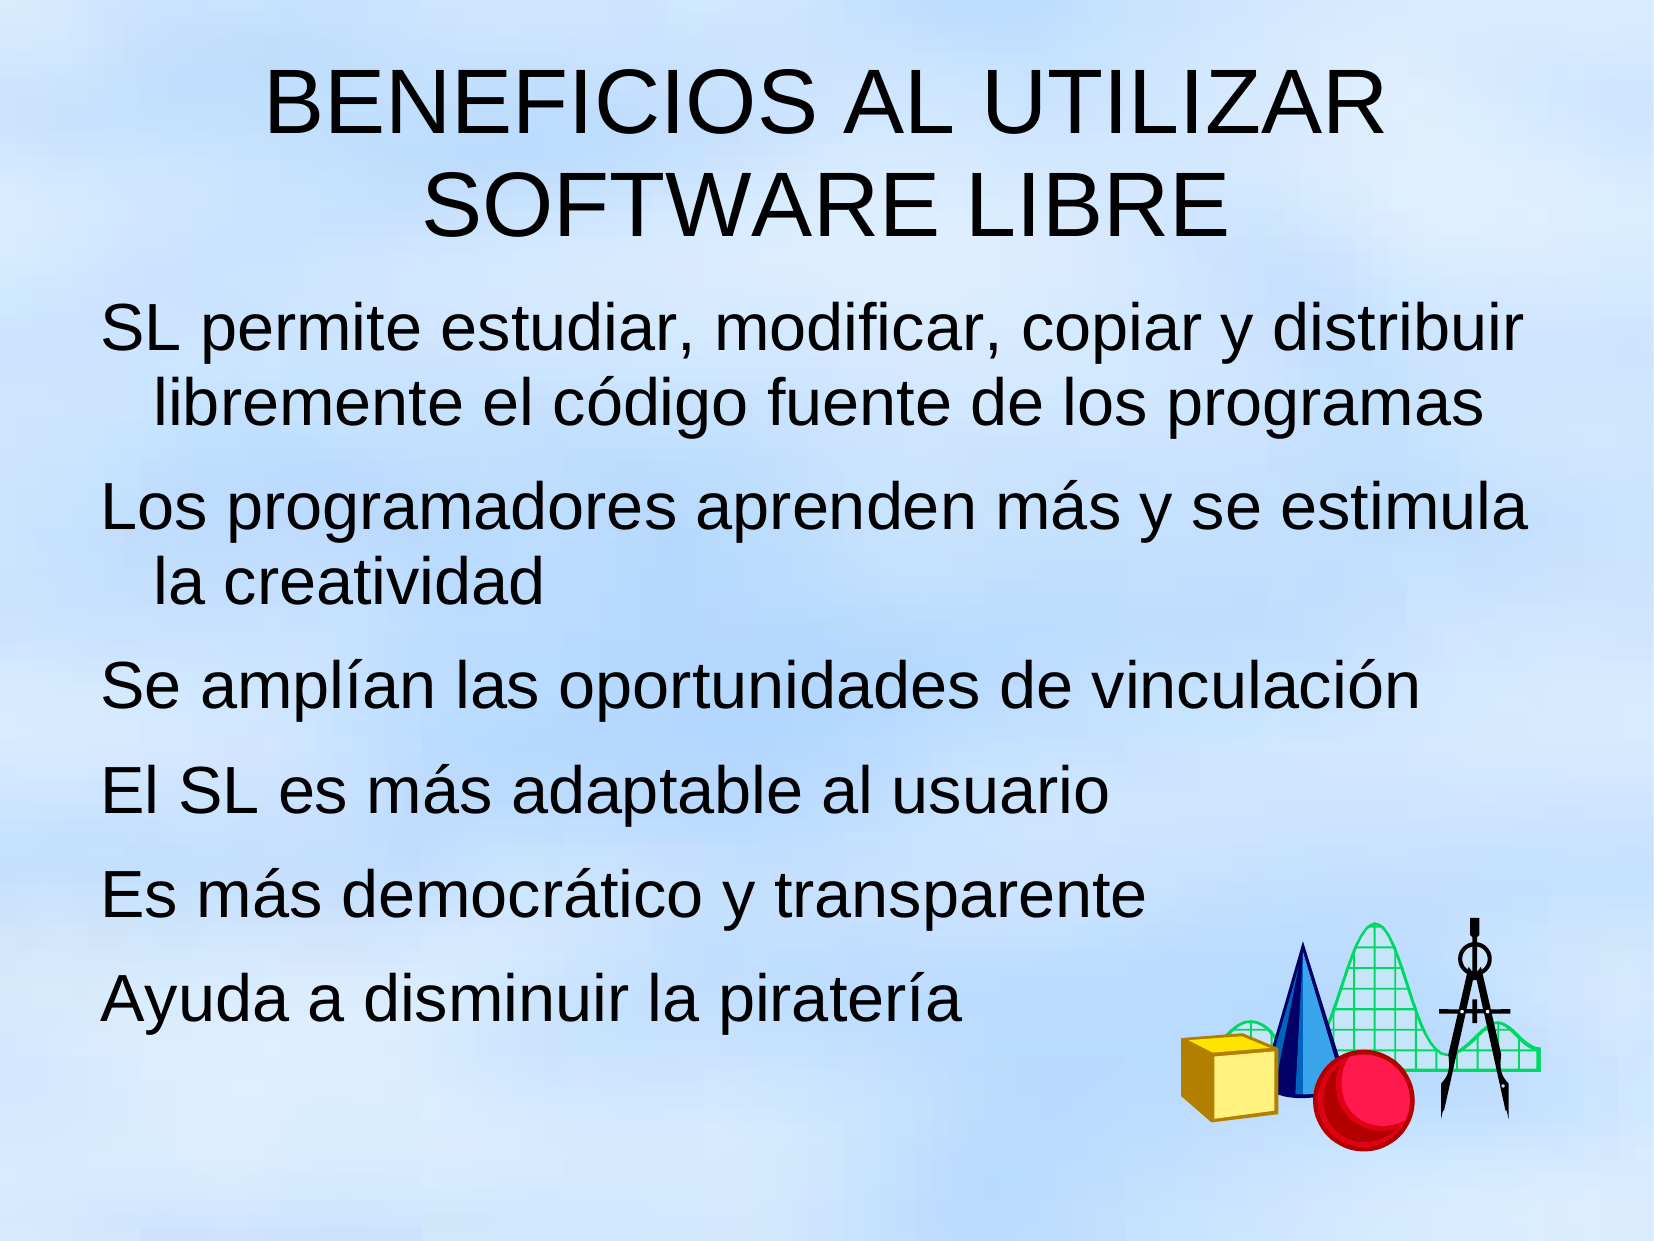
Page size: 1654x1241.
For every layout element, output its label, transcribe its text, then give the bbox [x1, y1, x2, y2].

picture [0, 0, 1654, 1241]
title BENEFICIOS AL UTILIZAR SOFTWARE LIBRE [82, 49, 1571, 257]
list SL permite estudiar, modificar, copiar y distribuir libremente el código fuente de los programas Los programadores aprenden más y se estimula la creatividad Se amplían las oportunidades de vinculación El SL es más adaptable al usuario Es más democrático y transparente Ayuda a disminuir la piratería [82, 290, 1571, 1111]
